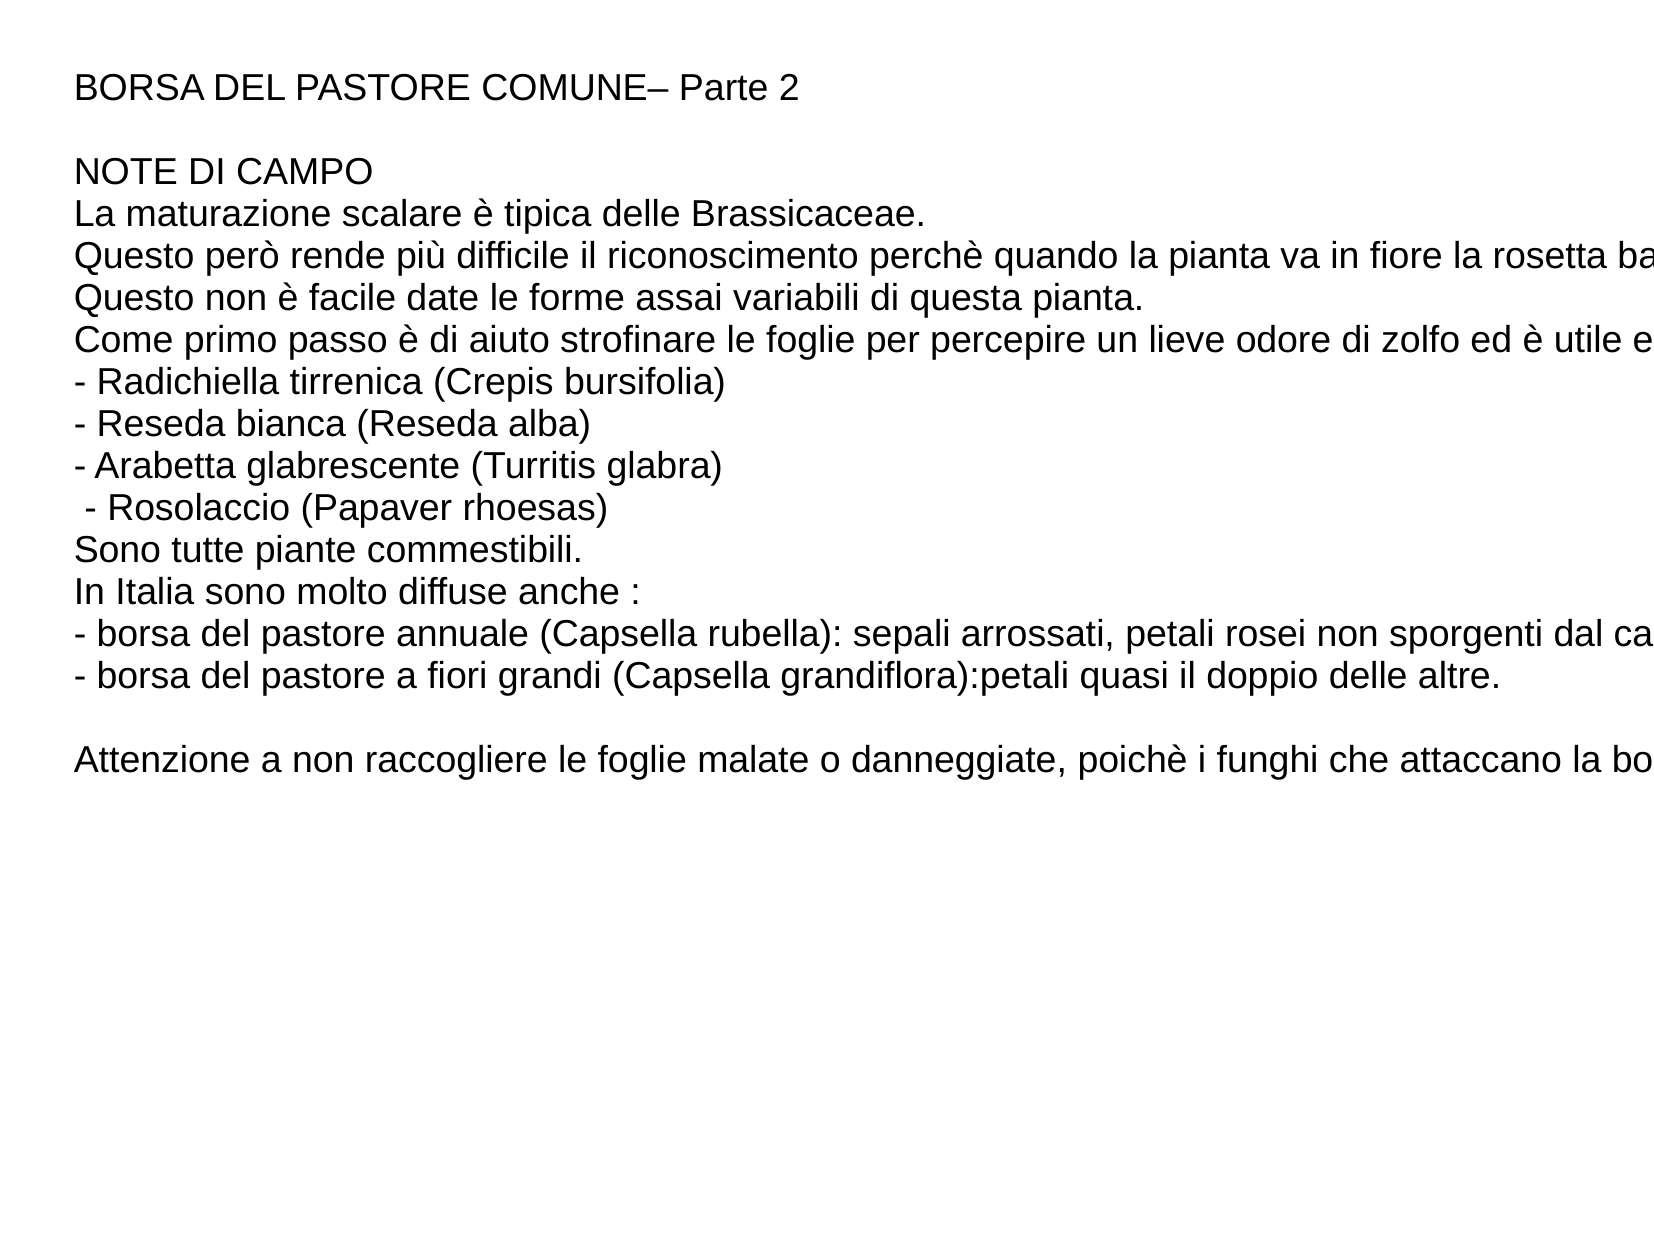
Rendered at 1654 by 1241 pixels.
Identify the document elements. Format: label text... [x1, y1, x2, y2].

text_box BORSA DEL PASTORE COMUNE– Parte 2 NOTE DI CAMPO La maturazione scalare è tipica delle Brassicaceae. Questo però rende più difficile il riconoscimento perchè quando la pianta va in fiore la rosetta basale inizia ad appassire e in breve scompare tutto. Quindi per raccogliere le gustose foglie di Capsella è necessario saperla identificare allo stato vegetativo. Questo non è facile date le forme assai variabili di questa pianta. Come primo passo è di aiuto strofinare le foglie per percepire un lieve odore di zolfo ed è utile escludere i sosia che producono lattice. - Radichiella tirrenica (Crepis bursifolia) - Reseda bianca (Reseda alba) - Arabetta glabrescente (Turritis glabra) - Rosolaccio (Papaver rhoesas) Sono tutte piante commestibili. In Italia sono molto diffuse anche : - borsa del pastore annuale (Capsella rubella): sepali arrossati, petali rosei non sporgenti dal calice - borsa del pastore a fiori grandi (Capsella grandiflora):petali quasi il doppio delle altre. Attenzione a non raccogliere le foglie malate o danneggiate, poichè i funghi che attaccano la borsa del pastore contengono spesso micotossine. [59, 59, 1595, 1241]
